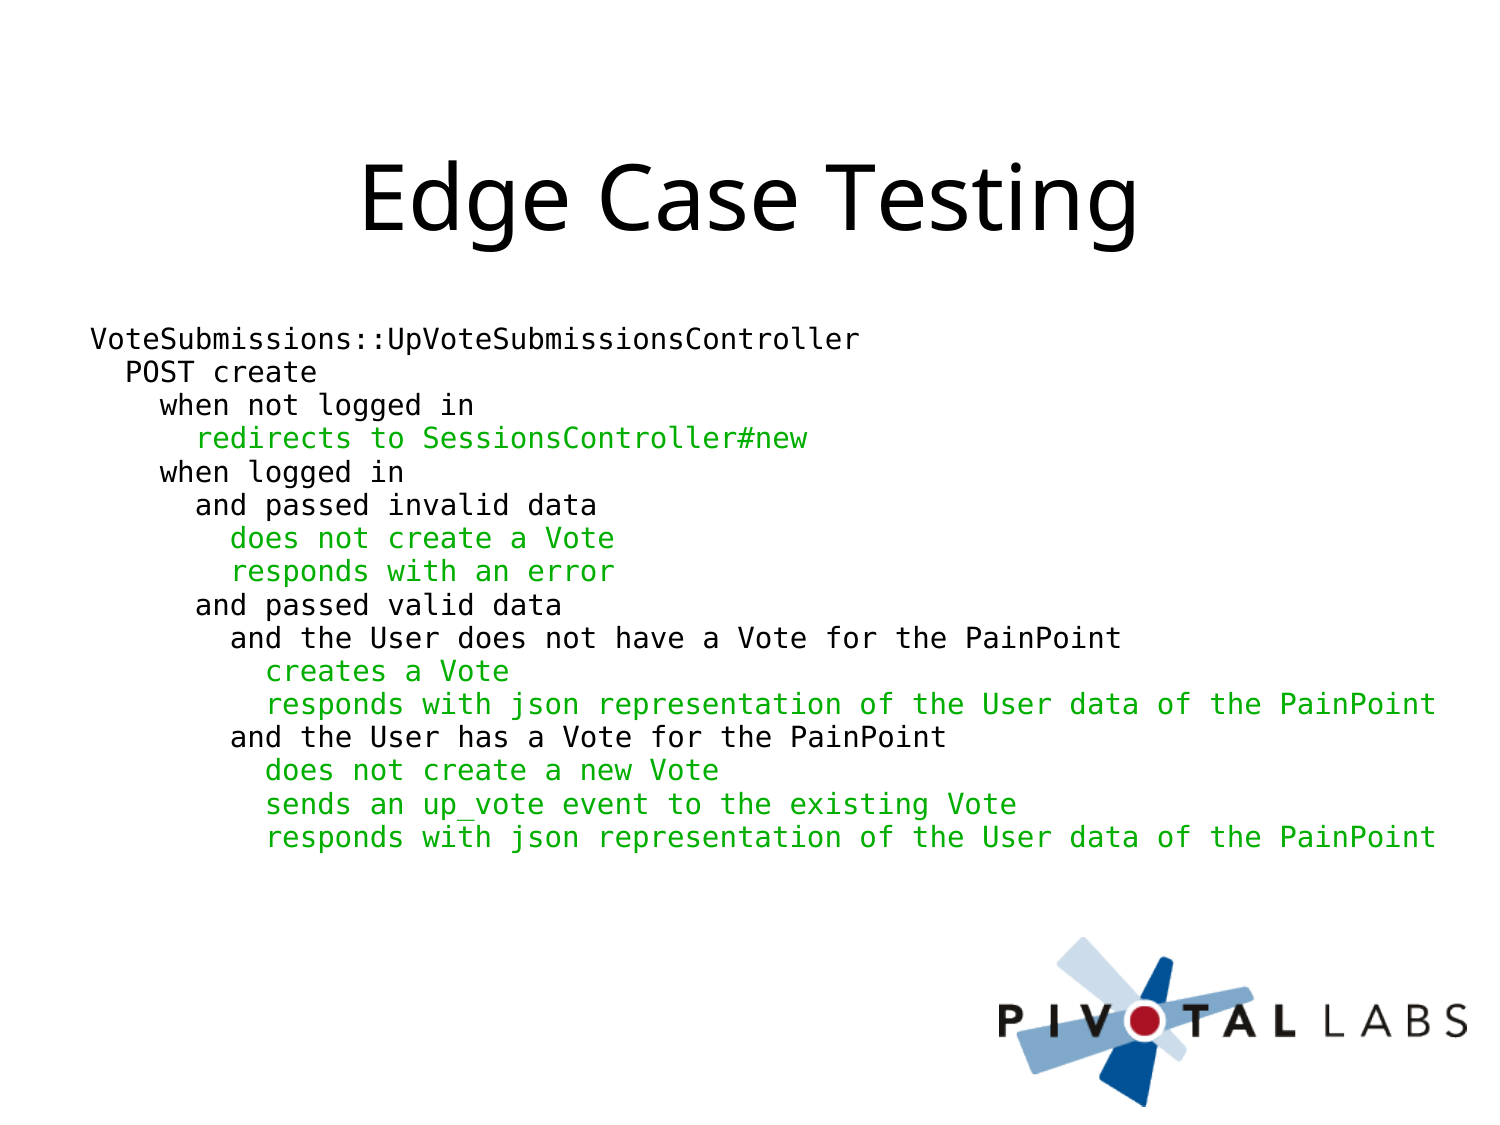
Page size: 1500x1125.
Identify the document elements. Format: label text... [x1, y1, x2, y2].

picture [999, 937, 1467, 1107]
text_box VoteSubmissions::UpVoteSubmissionsController POST create when not logged in redirects to SessionsController#new when logged in and passed invalid data does not create a Vote responds with an error and passed valid data and the User does not have a Vote for the PainPoint creates a Vote responds with json representation of the User data of the PainPoint and the User has a Vote for the PainPoint does not create a new Vote sends an up_vote event to the existing Vote responds with json representation of the User data of the PainPoint [75, 315, 1453, 863]
title Edge Case Testing [112, 76, 1388, 312]
